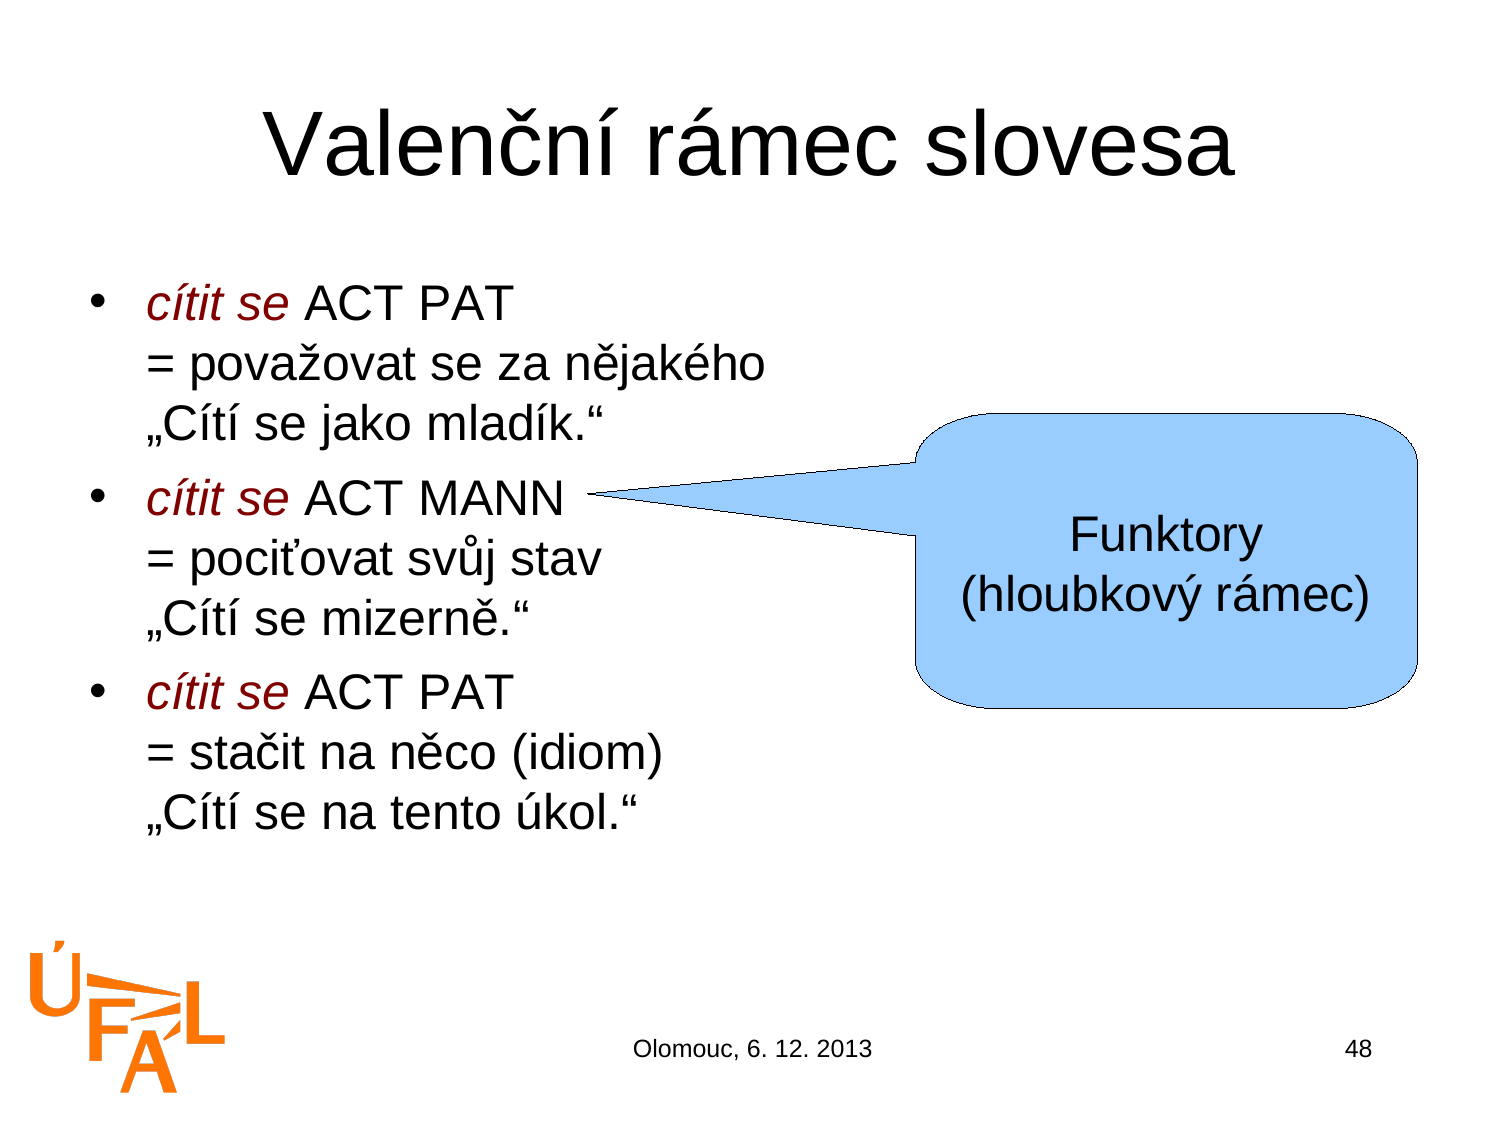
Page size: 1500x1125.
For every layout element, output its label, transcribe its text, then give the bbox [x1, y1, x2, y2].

title Valenční rámec slovesa [75, 14, 1426, 262]
list cítit se ACT PAT = považovat se za nějakého „Cítí se jako mladík.“ cítit se ACT MANN = pociťovat svůj stav „Cítí se mizerně.“ cítit se ACT PAT = stačit na něco (idiom) „Cítí se na tento úkol.“ [75, 262, 1426, 932]
picture [29, 940, 225, 1093]
text_box Funktory (hloubkový rámec) [587, 413, 1418, 709]
